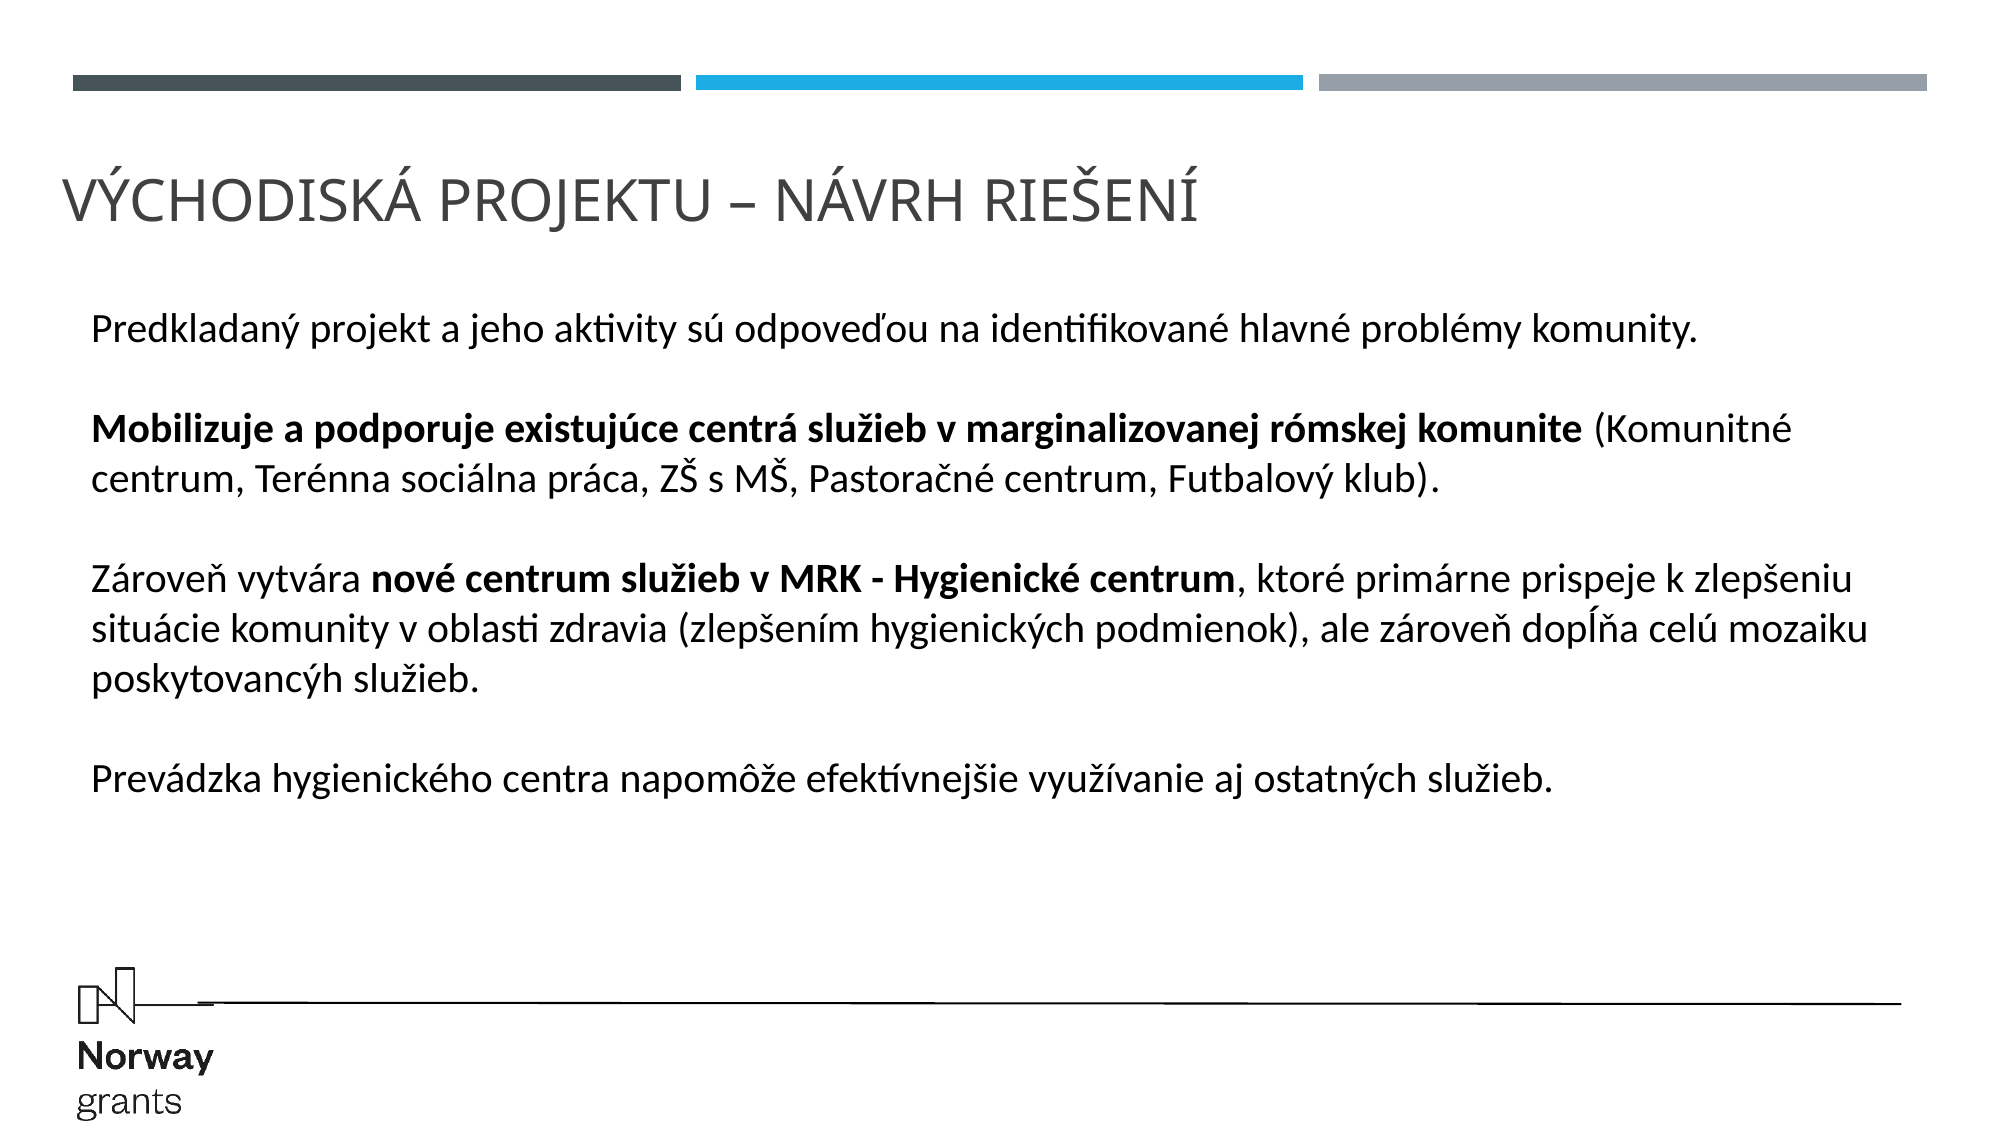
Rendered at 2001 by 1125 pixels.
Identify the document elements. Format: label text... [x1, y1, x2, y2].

text_box Predkladaný projekt a jeho aktivity sú odpoveďou na identifikované hlavné problémy komunity. Mobilizuje a podporuje existujúce centrá služieb v marginalizovanej rómskej komunite (Komunitné centrum, Terénna sociálna práca, ZŠ s MŠ, Pastoračné centrum, Futbalový klub). Zároveň vytvára nové centrum služieb v MRK - Hygienické centrum, ktoré primárne prispeje k zlepšeniu situácie komunity v oblasti zdravia (zlepšením hygienických podmienok), ale zároveň dopĺňa celú mozaiku poskytovancýh služieb. Prevádzka hygienického centra napomôže efektívnejšie využívanie aj ostatných služieb. [76, 293, 1886, 854]
title Východiská projektu – návrh riešení [47, 143, 1857, 241]
picture [76, 967, 214, 1121]
